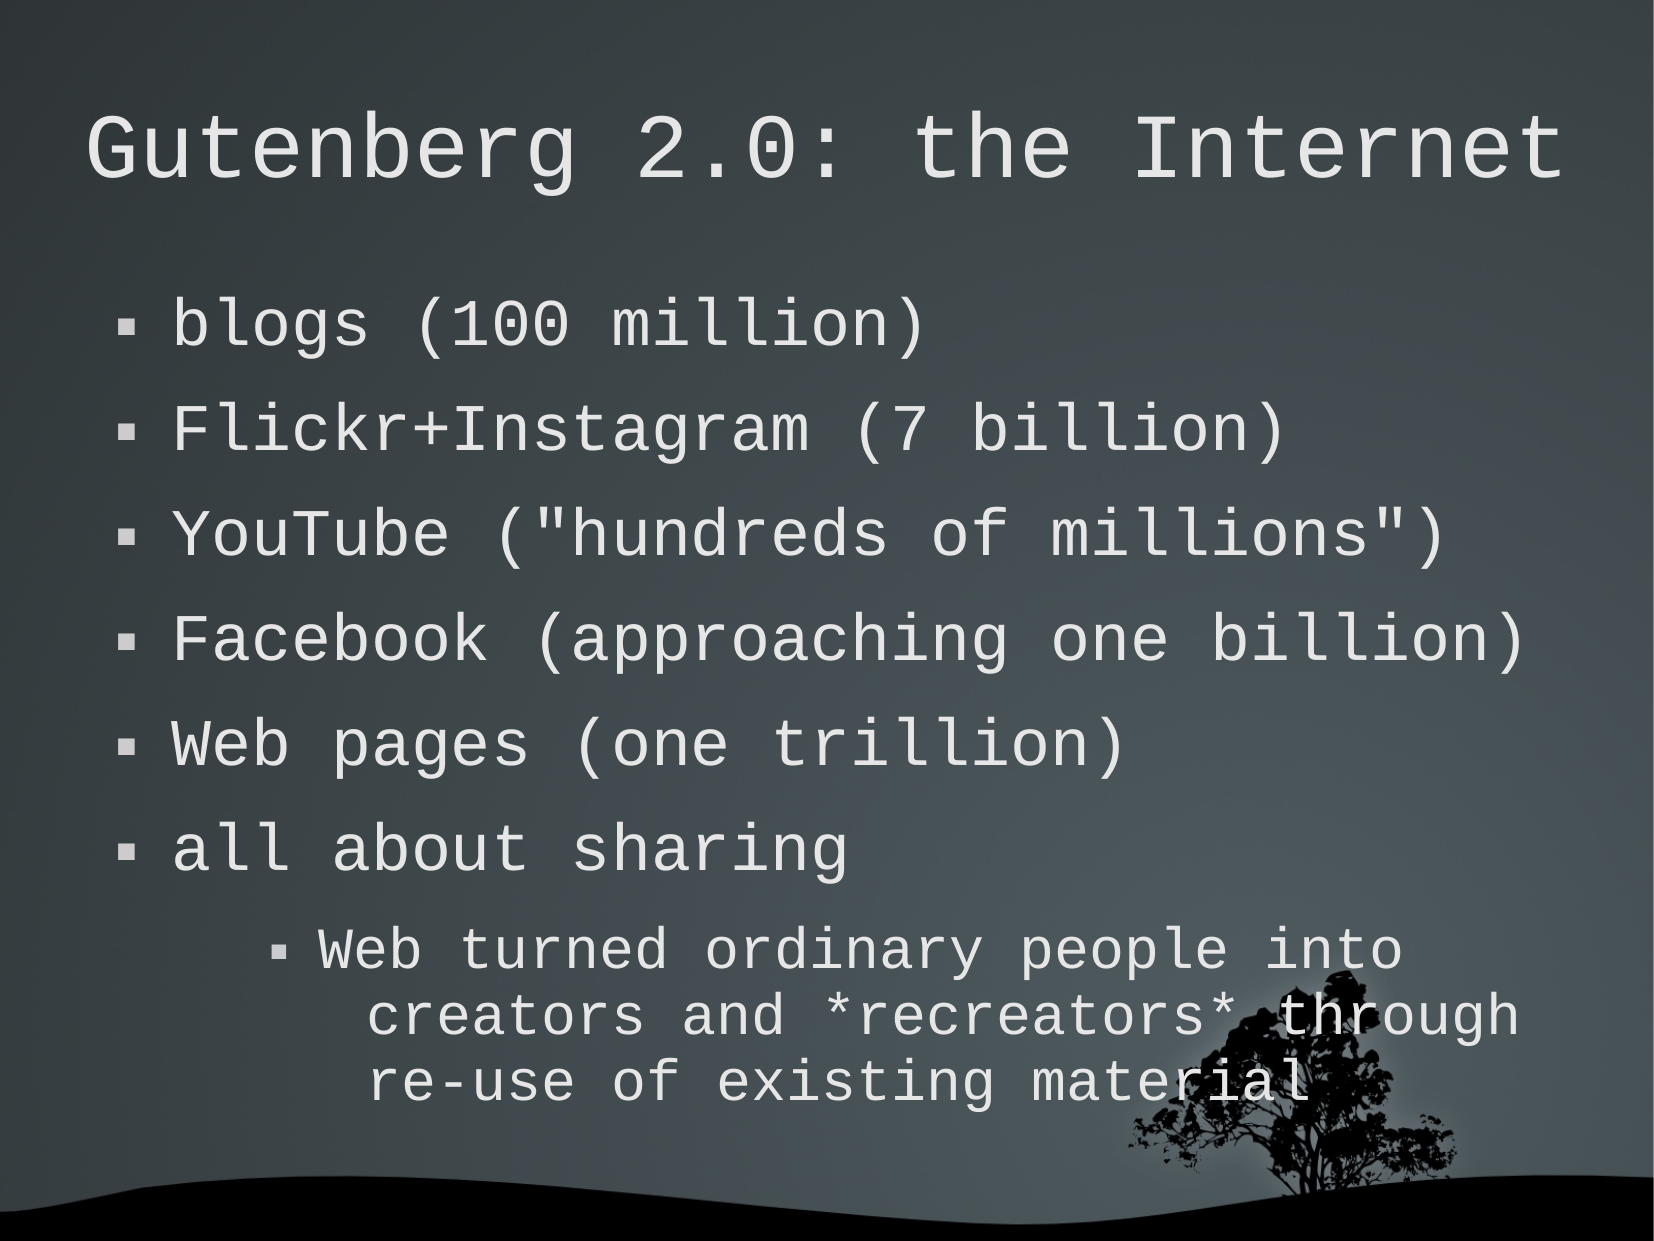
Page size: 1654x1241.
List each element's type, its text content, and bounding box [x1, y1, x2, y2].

list blogs (100 million) Flickr+Instagram (7 billion) YouTube ("hundreds of millions") Facebook (approaching one billion) Web pages (one trillion) all about sharing Web turned ordinary people into creators and *recreators* through re-use of existing material [82, 290, 1571, 1119]
title Gutenberg 2.0: the Internet [82, 56, 1571, 250]
picture [0, 0, 1654, 1241]
